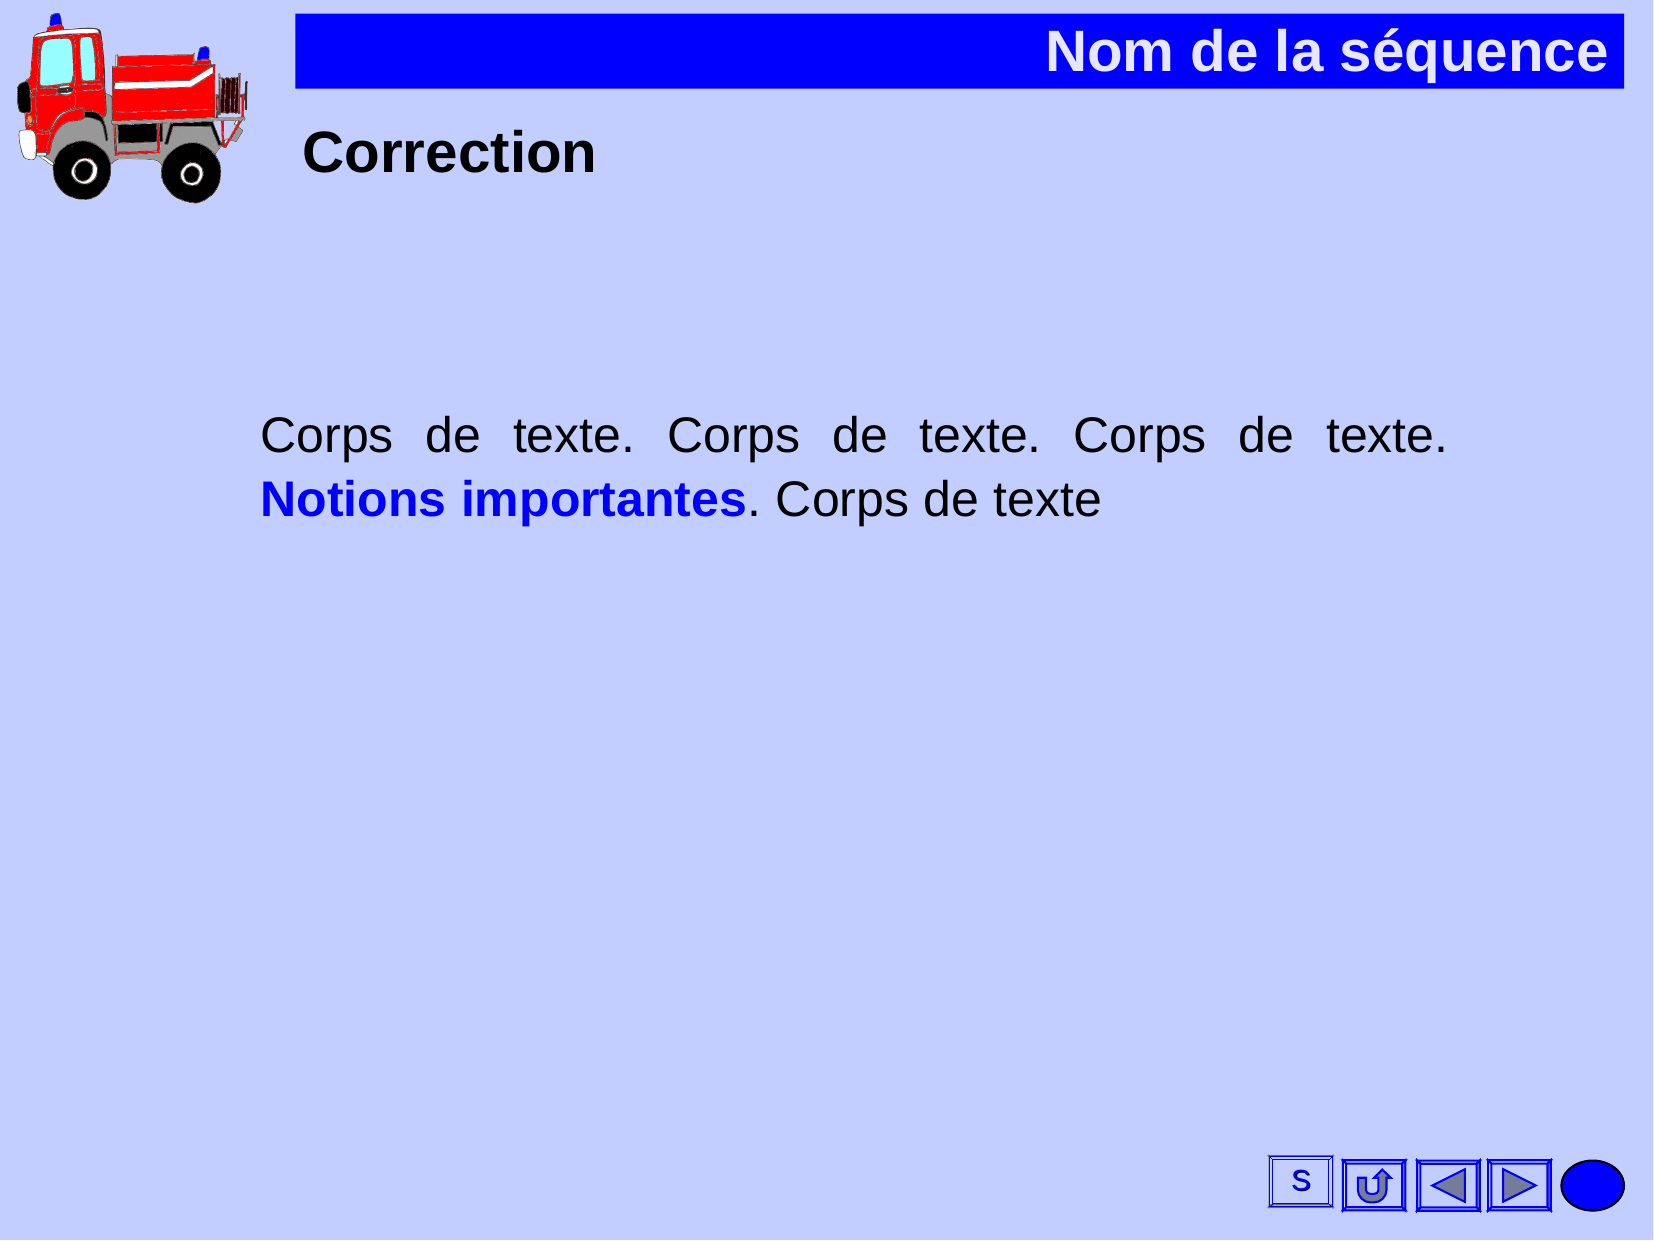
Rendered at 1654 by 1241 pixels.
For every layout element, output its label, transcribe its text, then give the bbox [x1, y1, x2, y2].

text_box Nom de la séquence [295, 13, 1625, 89]
text_box [1561, 1160, 1625, 1211]
text_box Correction [287, 112, 613, 193]
list Corps de texte. Corps de texte. Corps de texte. Notions importantes. Corps de texte [189, 400, 1465, 611]
picture [8, 8, 257, 216]
